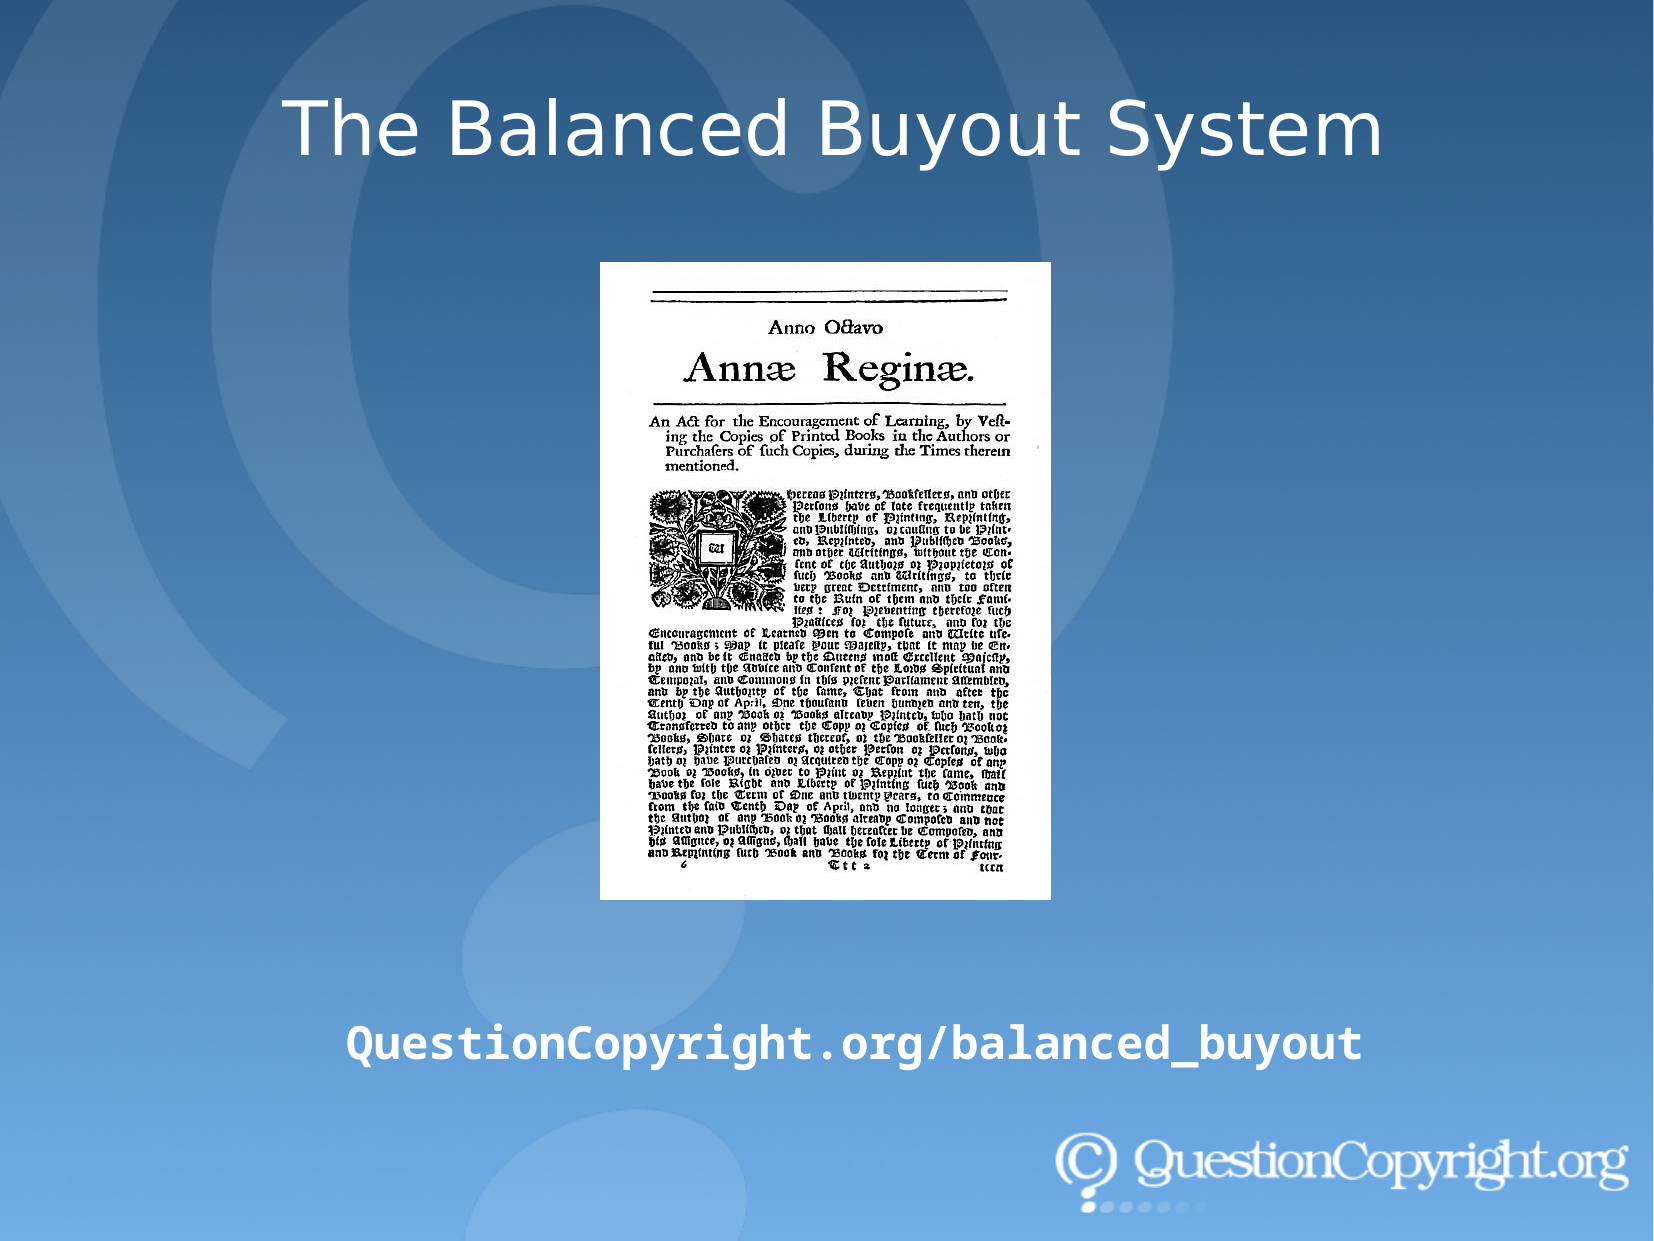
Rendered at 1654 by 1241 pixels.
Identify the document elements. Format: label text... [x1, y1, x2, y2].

text_box QuestionCopyright.org/balanced_buyout [331, 1003, 1379, 1073]
picture [0, 0, 1654, 1241]
text_box The Balanced Buyout System [267, 78, 1401, 181]
